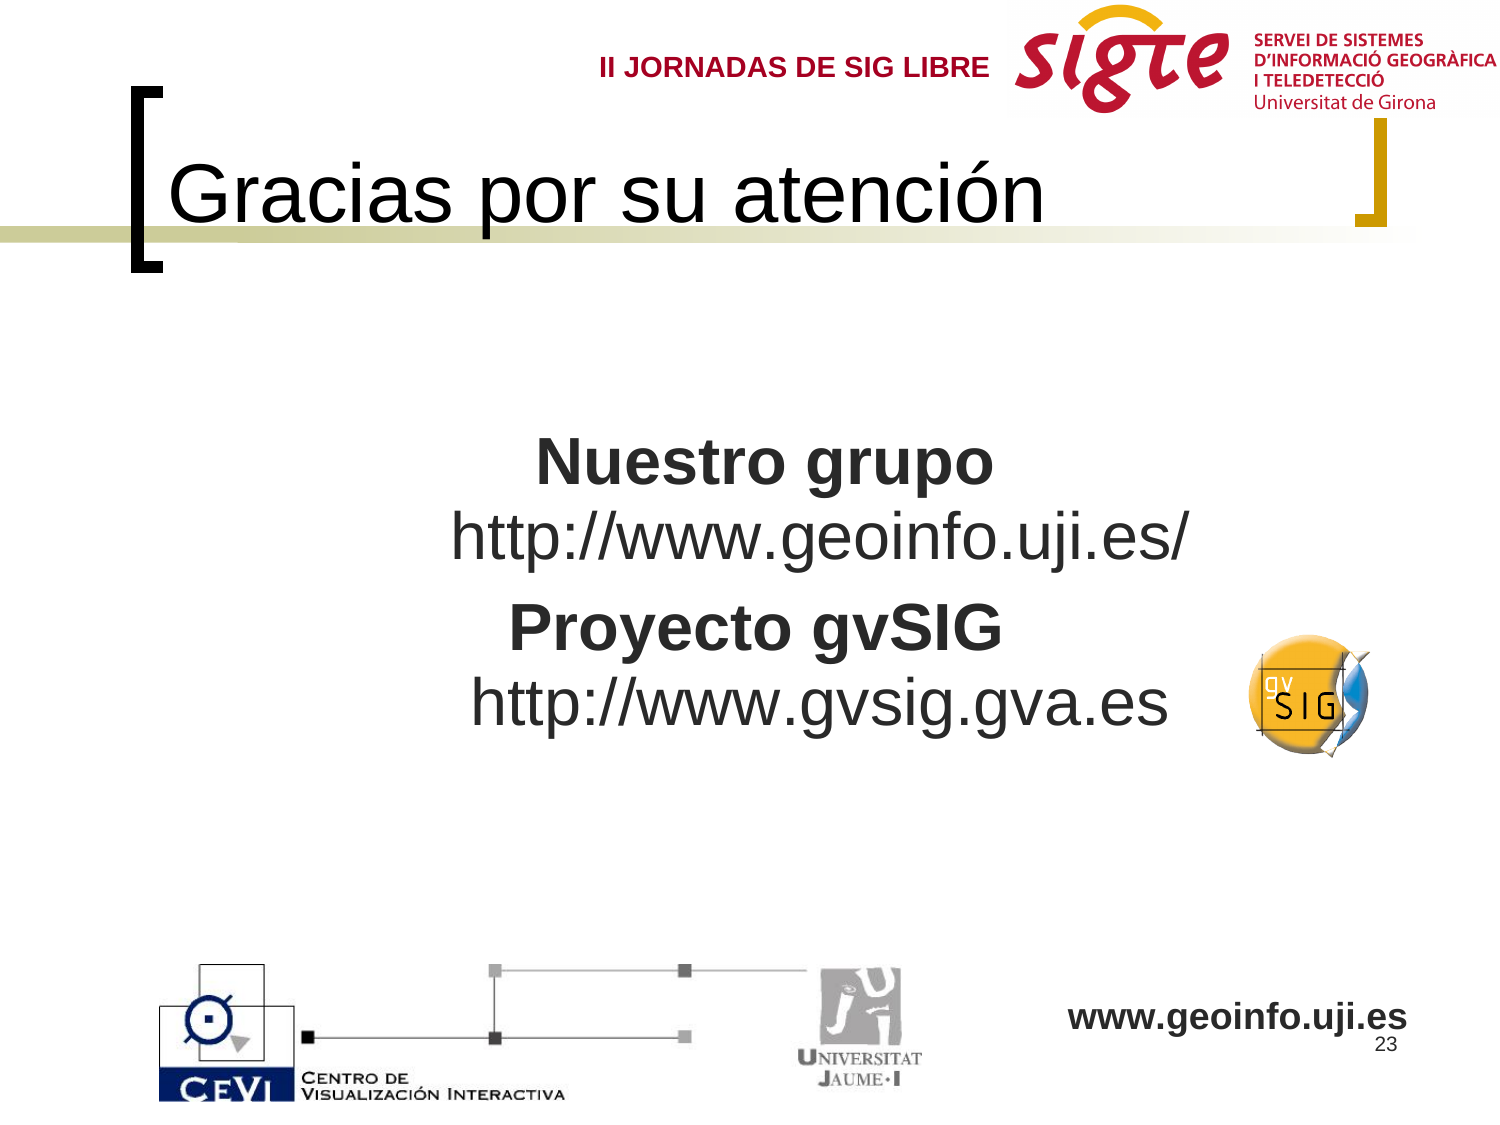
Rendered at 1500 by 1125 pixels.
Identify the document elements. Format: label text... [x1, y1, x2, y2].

picture [1246, 633, 1371, 759]
picture [1007, 0, 1500, 118]
list Nuestro grupo http://www.geoinfo.uji.es/ Proyecto gvSIG http://www.gvsig.gva.es [155, 324, 1413, 1001]
text_box II JORNADAS DE SIG LIBRE [584, 43, 1006, 92]
title Gracias por su atención [152, 15, 1328, 248]
picture [159, 1001, 922, 1102]
